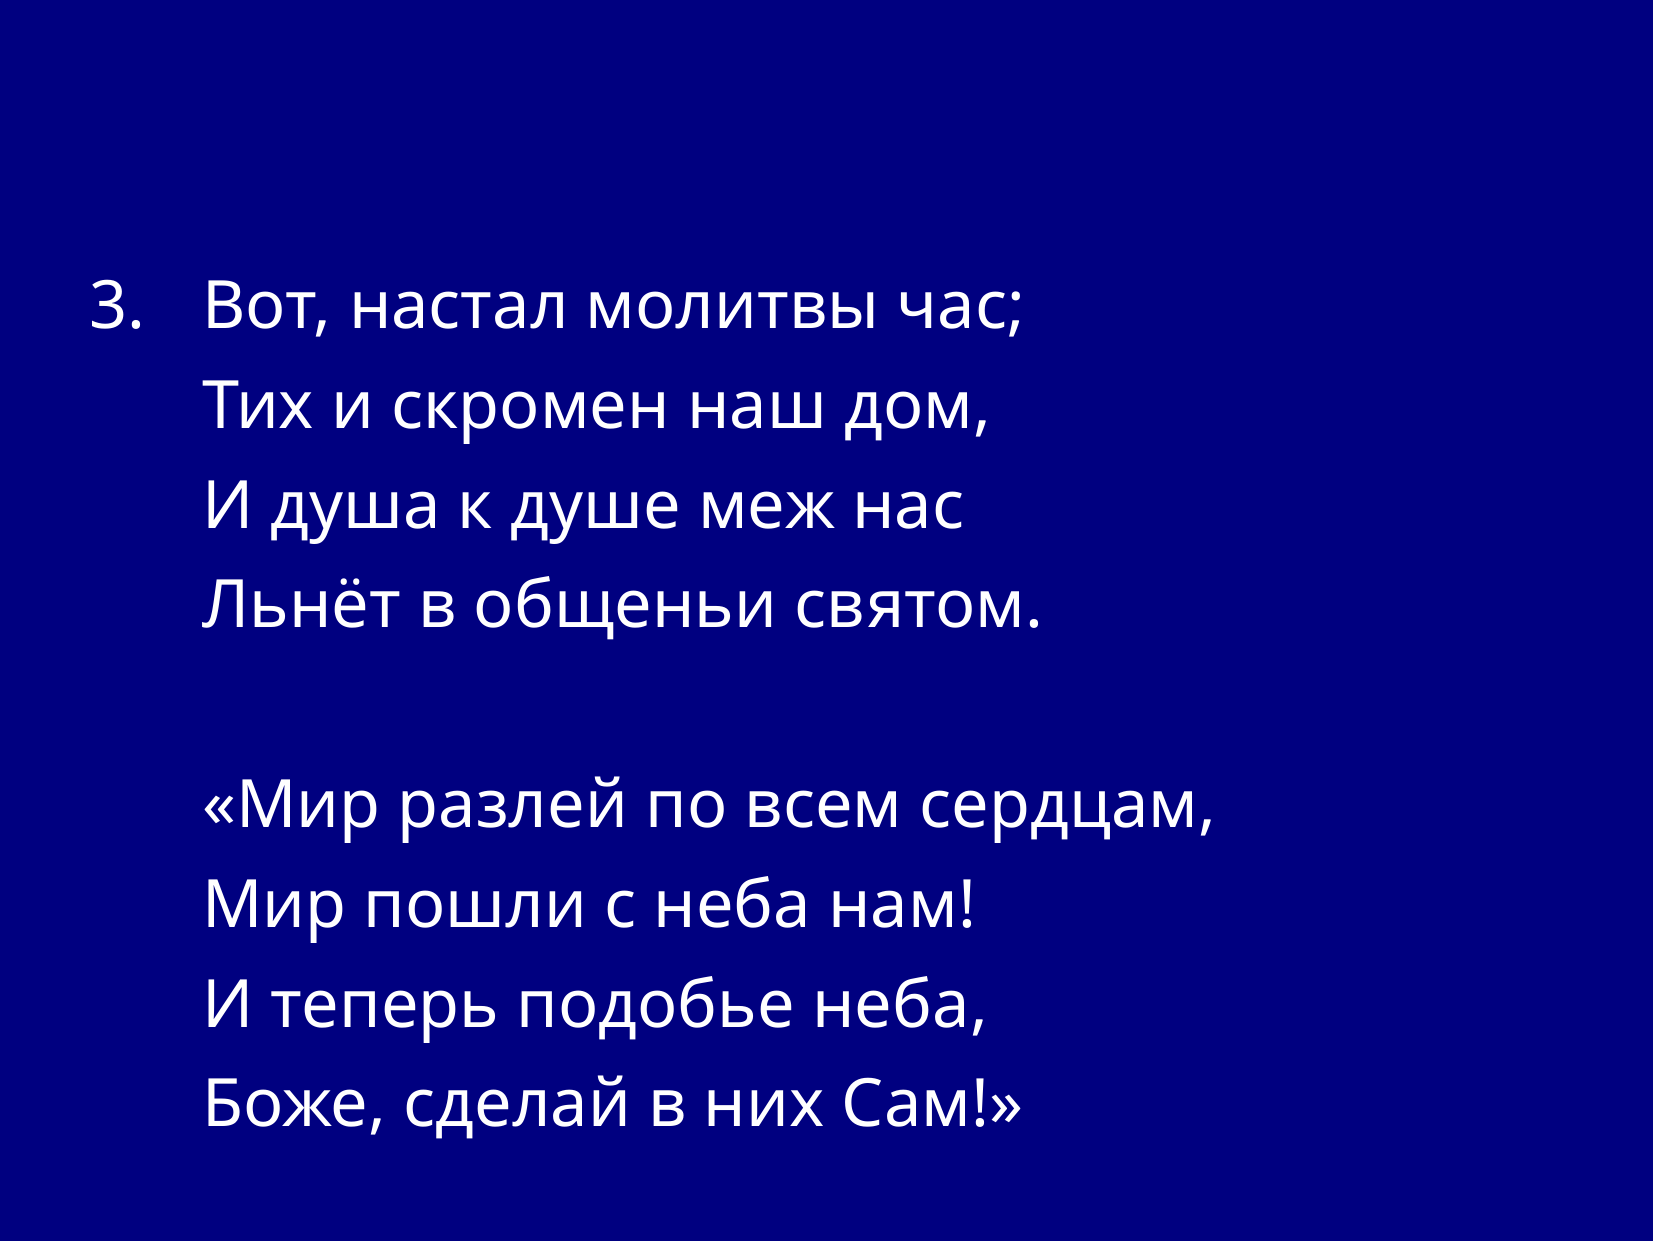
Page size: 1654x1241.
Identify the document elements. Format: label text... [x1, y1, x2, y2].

text_box 3. Вот, настал молитвы час; Тих и скромен наш дом, И душа к душе меж нас Льнёт в общеньи святом. «Мир разлей по всем сердцам, Мир пошли с неба нам! И теперь подобье неба, Боже, сделай в них Сам!» [75, 150, 1576, 1163]
